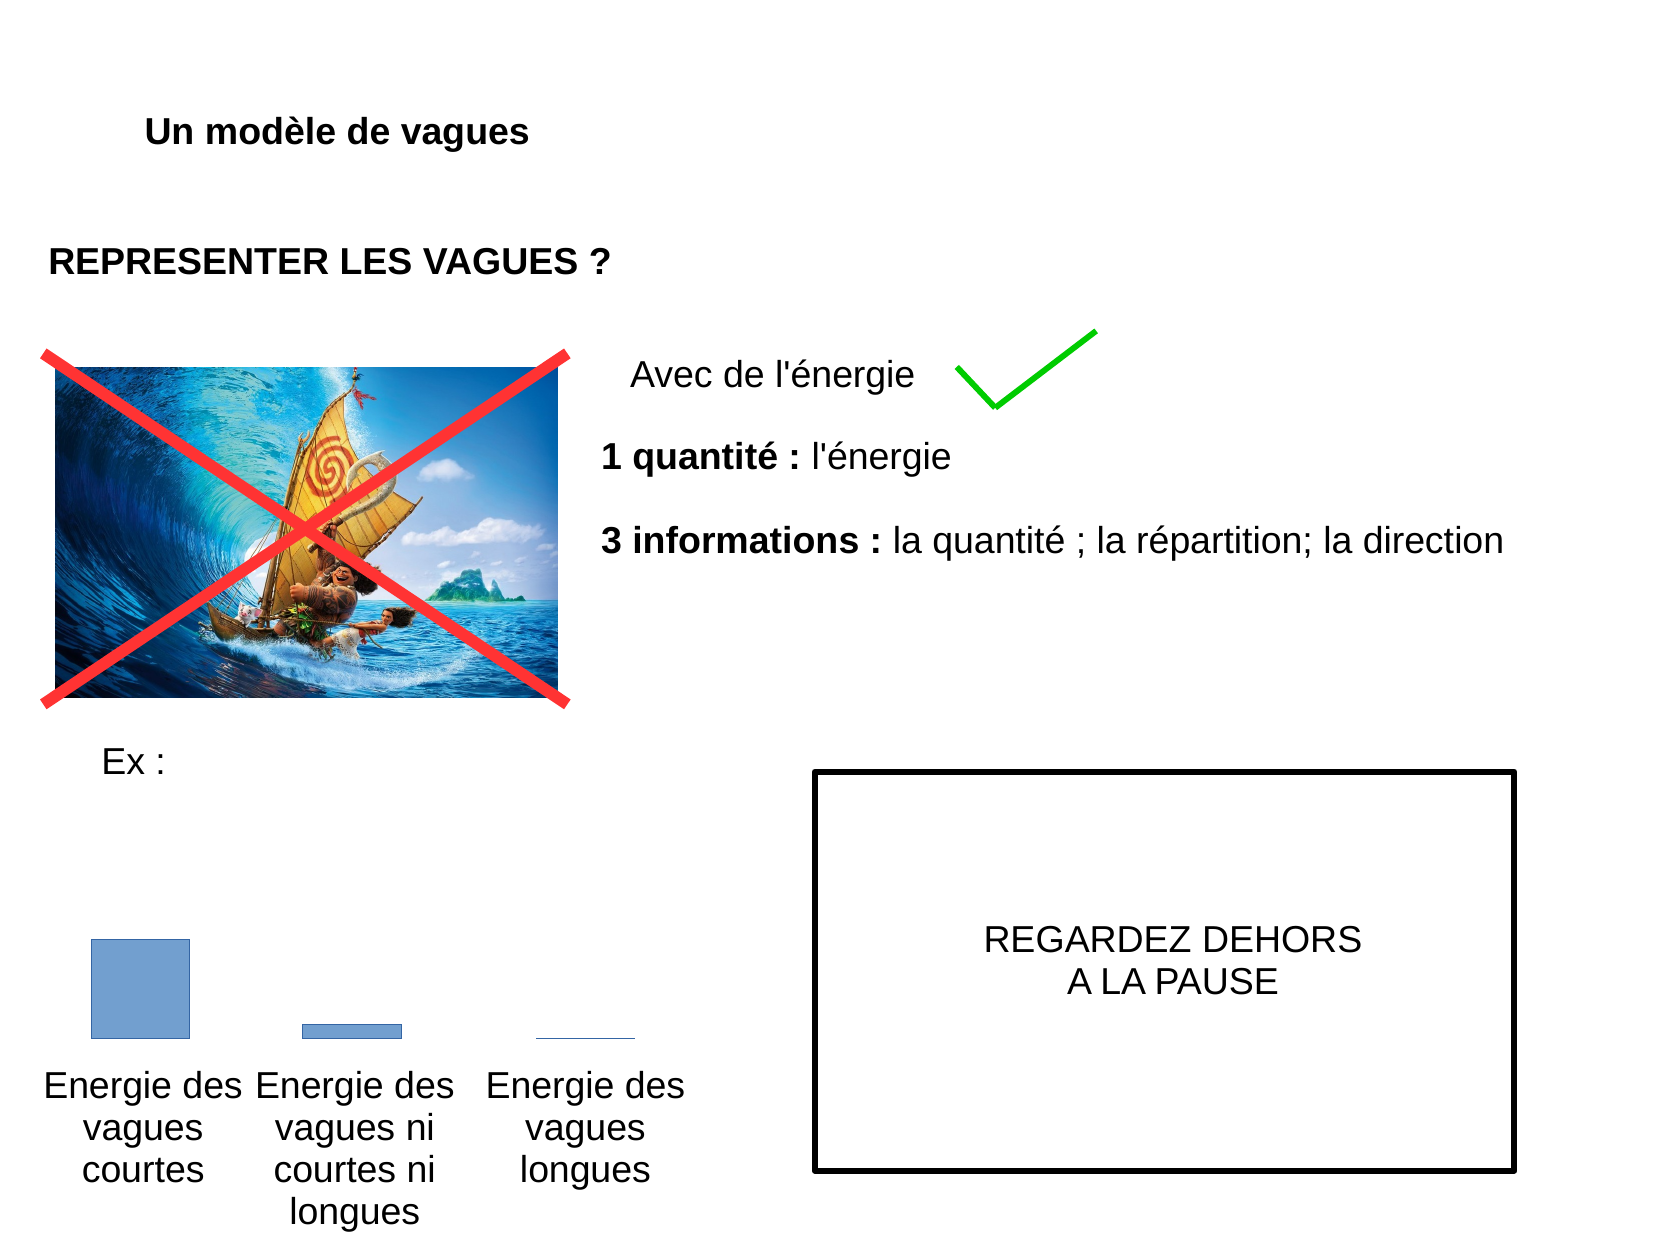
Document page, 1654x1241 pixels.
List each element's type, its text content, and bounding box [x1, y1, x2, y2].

text_box Ex : [86, 733, 246, 790]
text_box [91, 939, 190, 1039]
text_box 1 quantité : l'énergie 3 informations : la quantité ; la répartition; la direction [586, 427, 1529, 569]
text_box Energie des vagues longues [459, 1057, 712, 1199]
text_box REPRESENTER LES VAGUES ? [33, 233, 683, 290]
picture [318, 368, 558, 690]
text_box REGARDEZ DEHORS A LA PAUSE [831, 911, 1511, 1011]
text_box Energie des vagues courtes [16, 1057, 228, 1199]
picture [292, 369, 303, 375]
text_box Avec de l'énergie [615, 346, 981, 408]
picture [55, 370, 293, 688]
picture [76, 367, 177, 431]
picture [189, 367, 534, 521]
text_box [302, 1024, 402, 1039]
text_box Un modèle de vagues [129, 103, 710, 161]
picture [65, 537, 545, 698]
text_box Energie des vagues ni courtes ni longues [228, 1057, 481, 1241]
